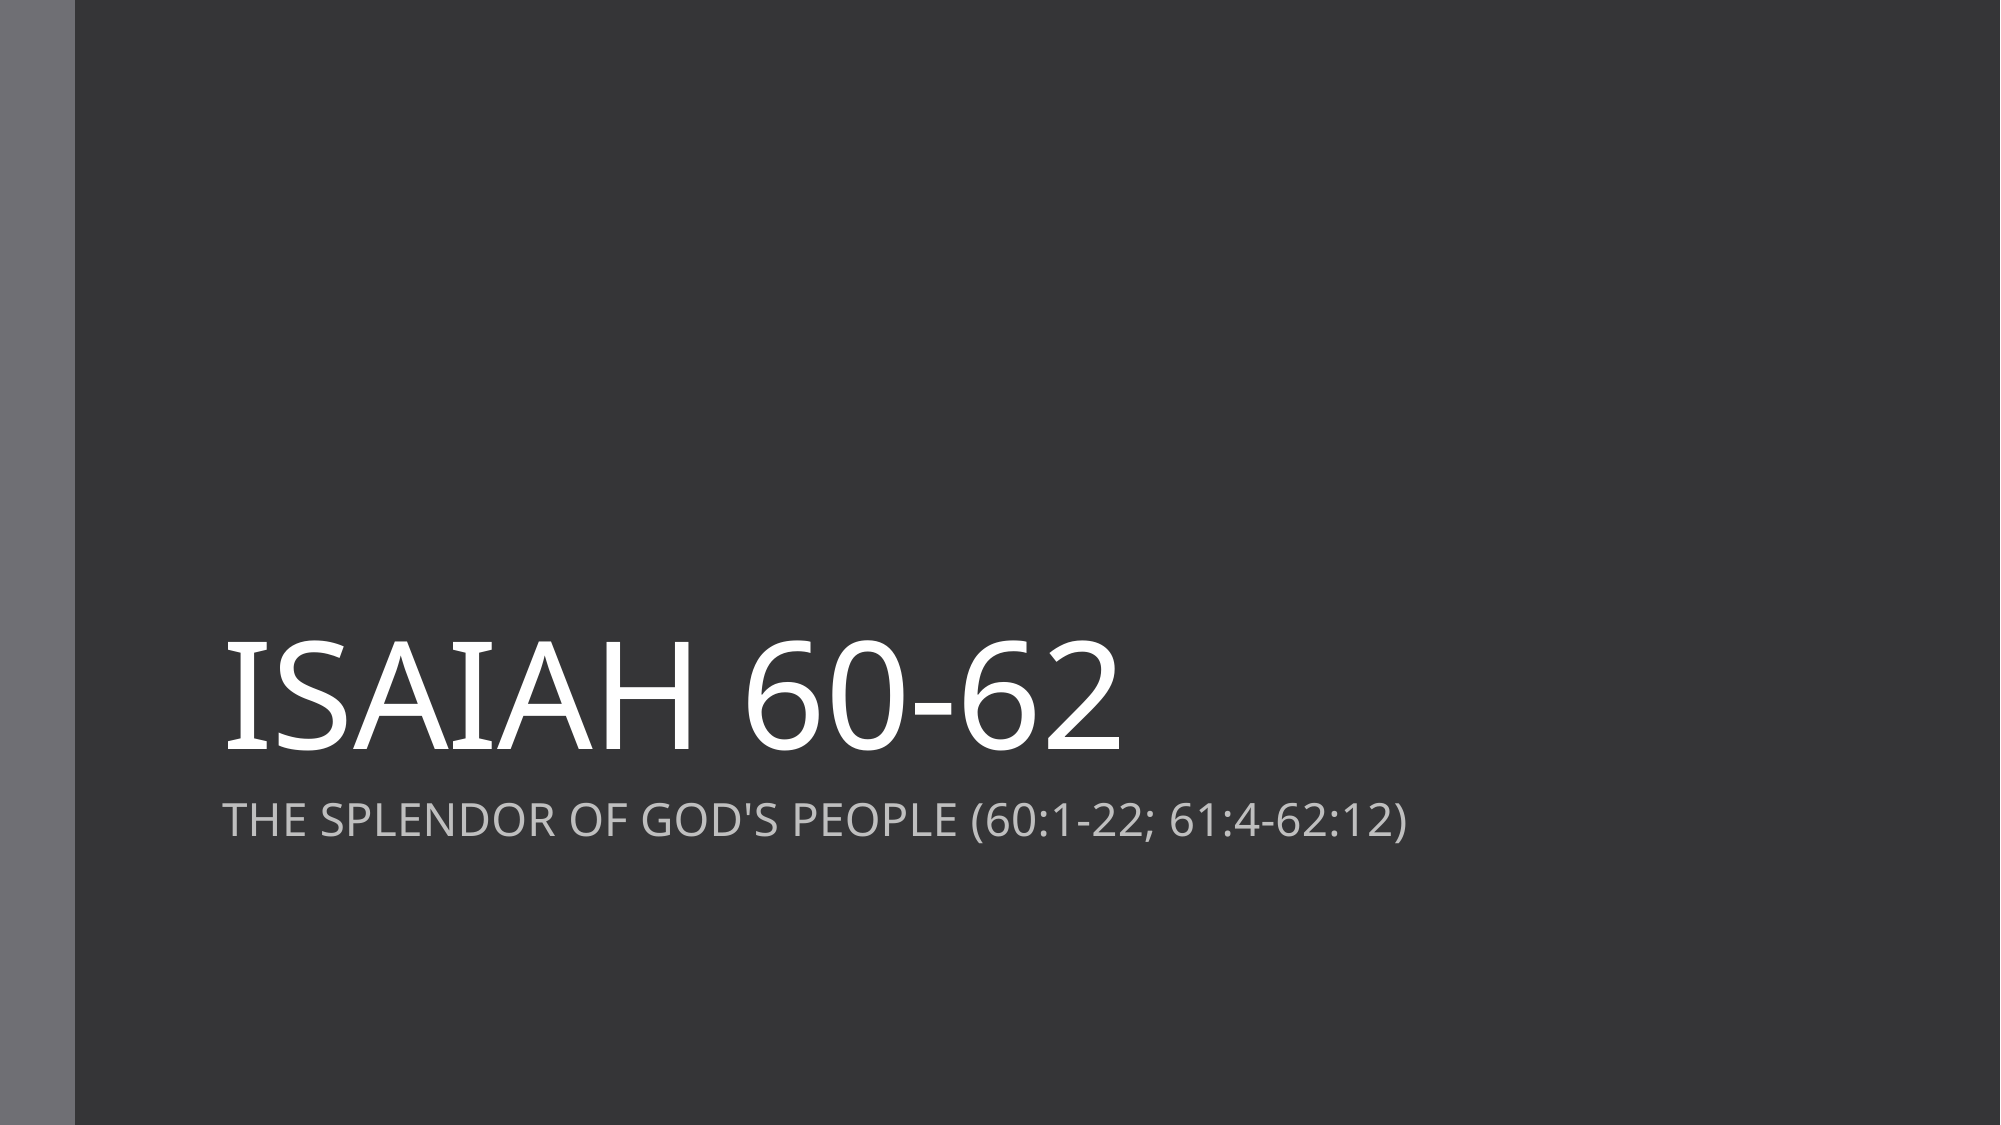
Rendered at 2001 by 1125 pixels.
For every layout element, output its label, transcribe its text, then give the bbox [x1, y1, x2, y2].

subtitle THE SPLENDOR OF GOD'S PEOPLE (60:1-22; 61:4-62:12) [206, 787, 1752, 1066]
title ISAIAH 60-62 [206, 124, 1752, 787]
